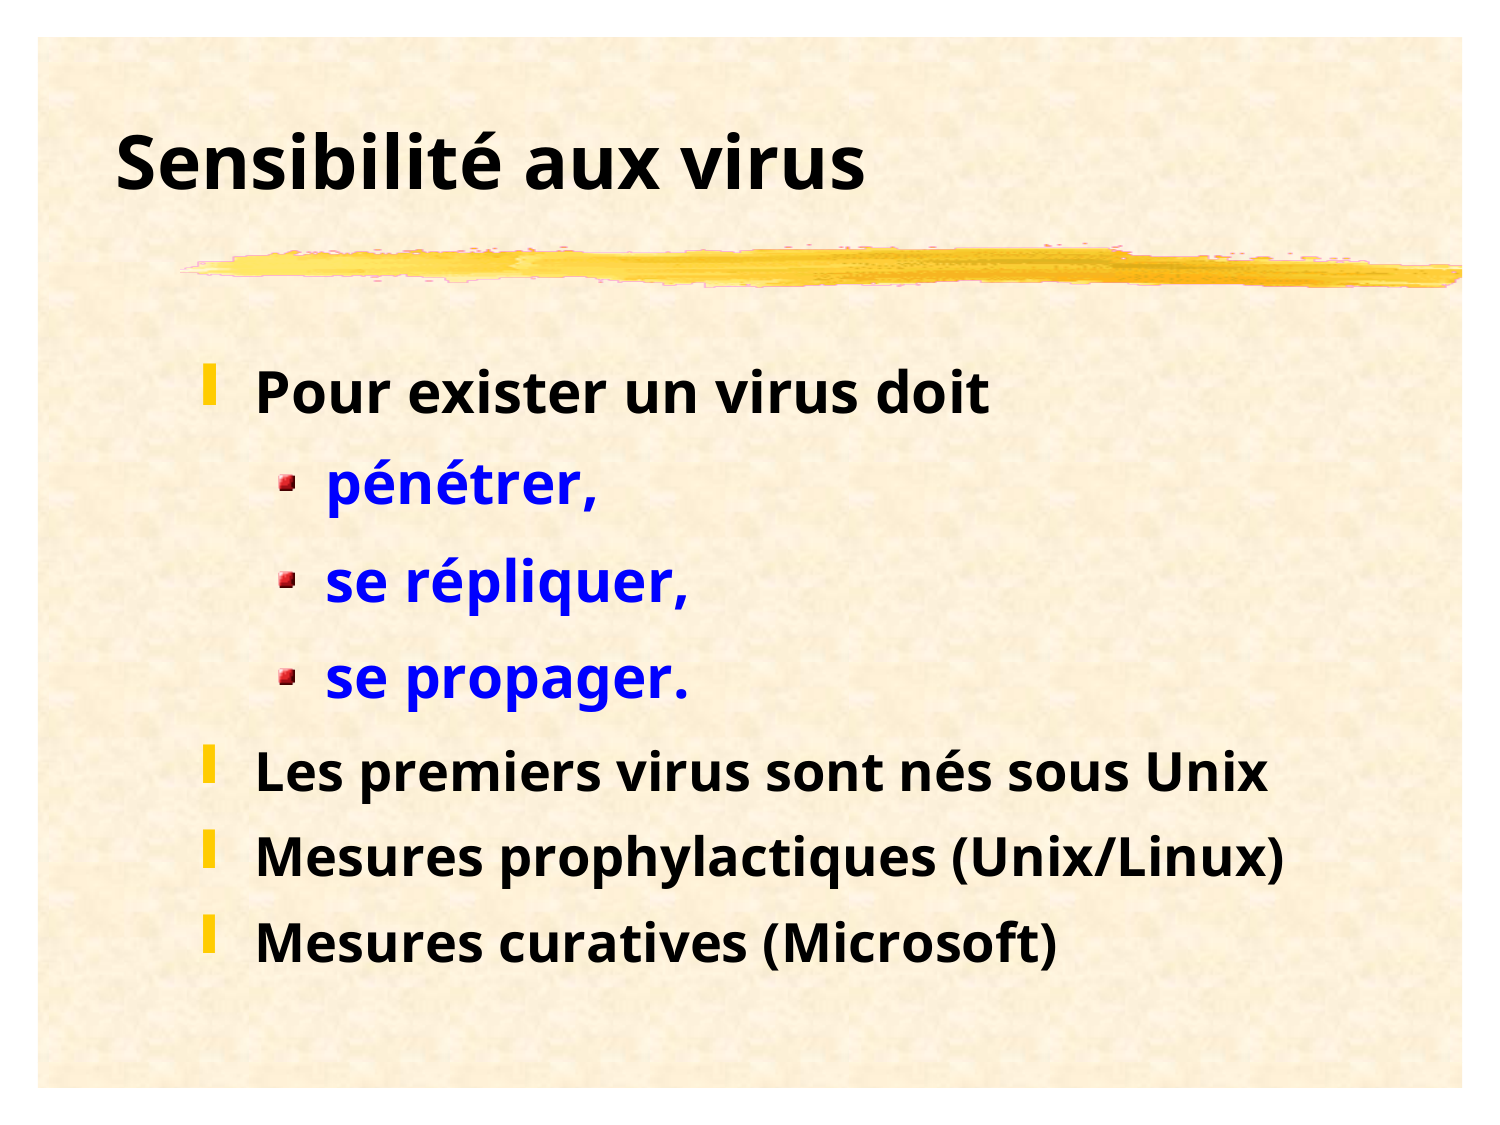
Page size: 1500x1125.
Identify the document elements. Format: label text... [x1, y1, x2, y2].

list Pour exister un virus doit pénétrer, se répliquer, se propager. Les premiers virus sont nés sous Unix Mesures prophylactiques (Unix/Linux) Mesures curatives (Microsoft) [169, 344, 1463, 981]
picture [37, 37, 1463, 1088]
title Sensibilité aux virus [101, 72, 1312, 248]
